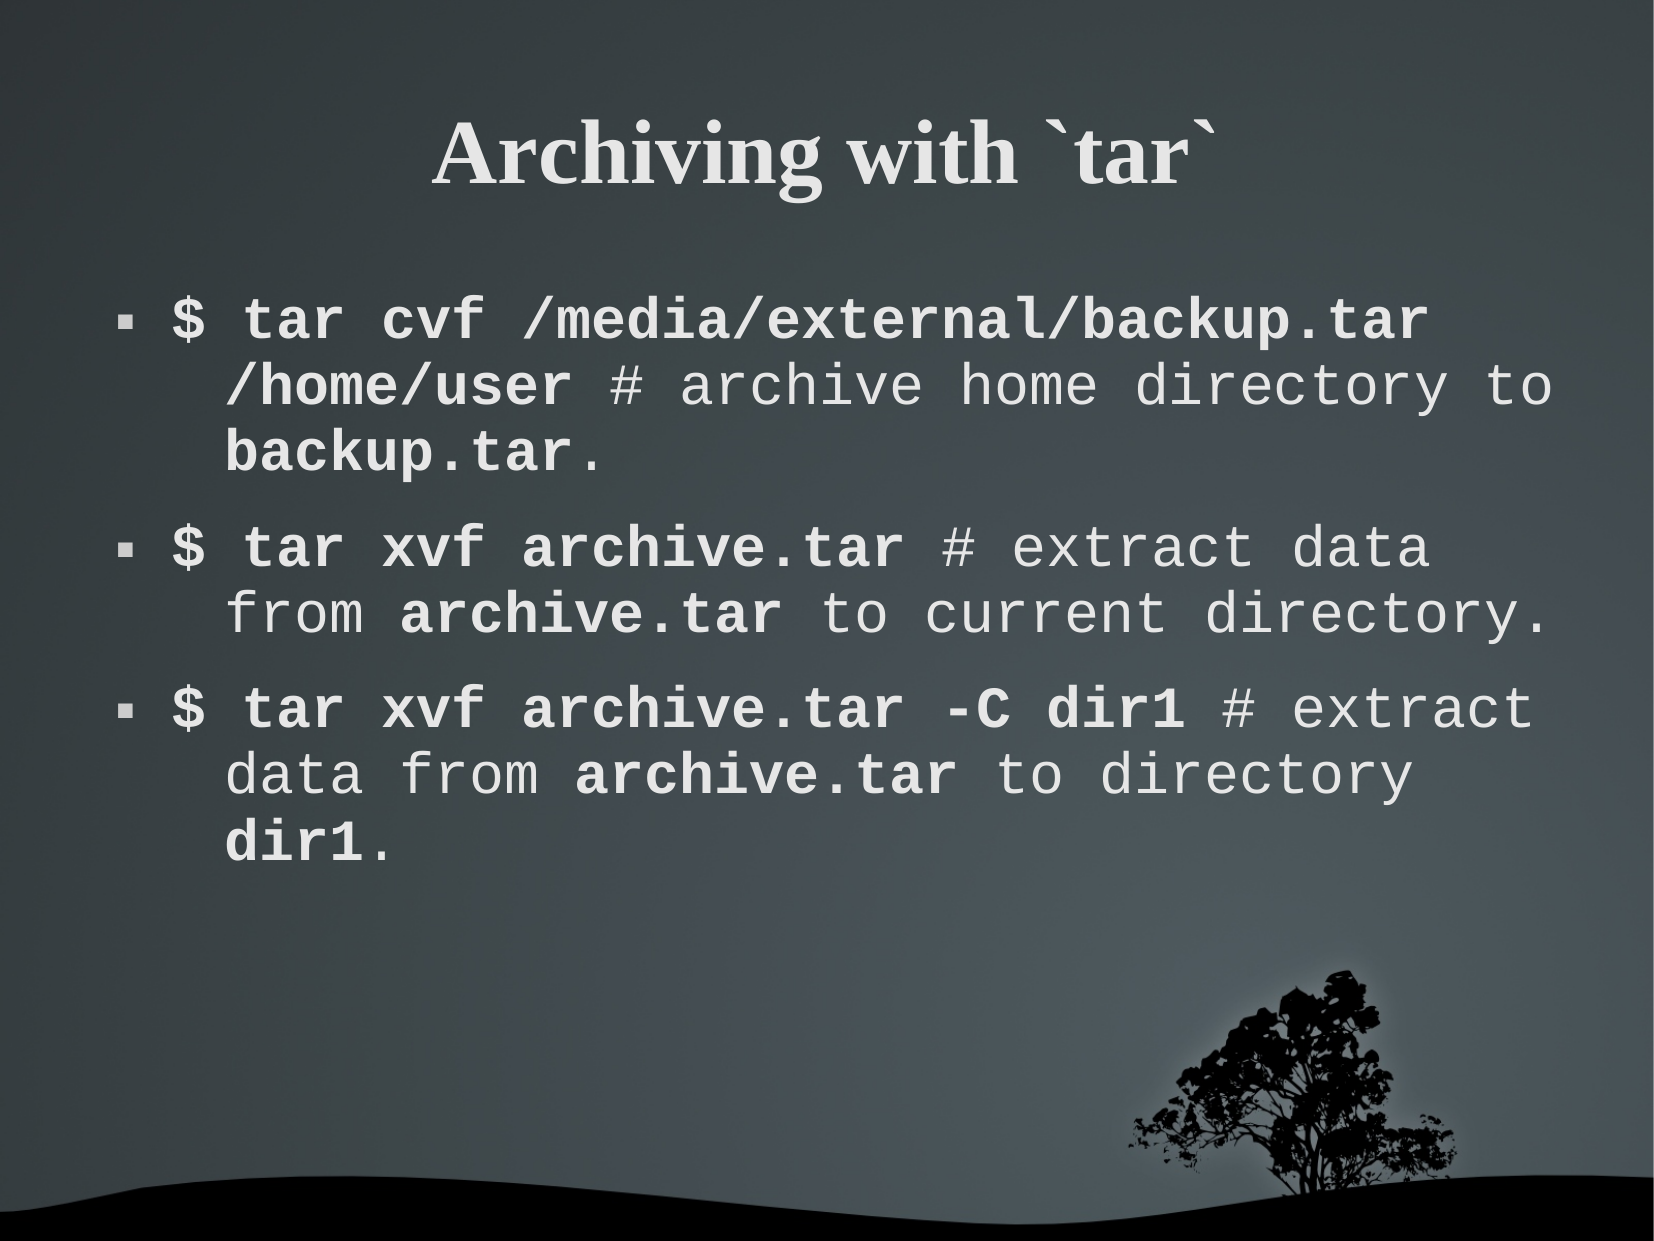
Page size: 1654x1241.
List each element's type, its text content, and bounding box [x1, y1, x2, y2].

list $ tar cvf /media/external/backup.tar /home/user # archive home directory to backup.tar. $ tar xvf archive.tar # extract data from archive.tar to current directory. $ tar xvf archive.tar -C dir1 # extract data from archive.tar to directory dir1. [82, 290, 1571, 1109]
picture [0, 0, 1654, 1241]
title Archiving with `tar` [82, 49, 1571, 257]
